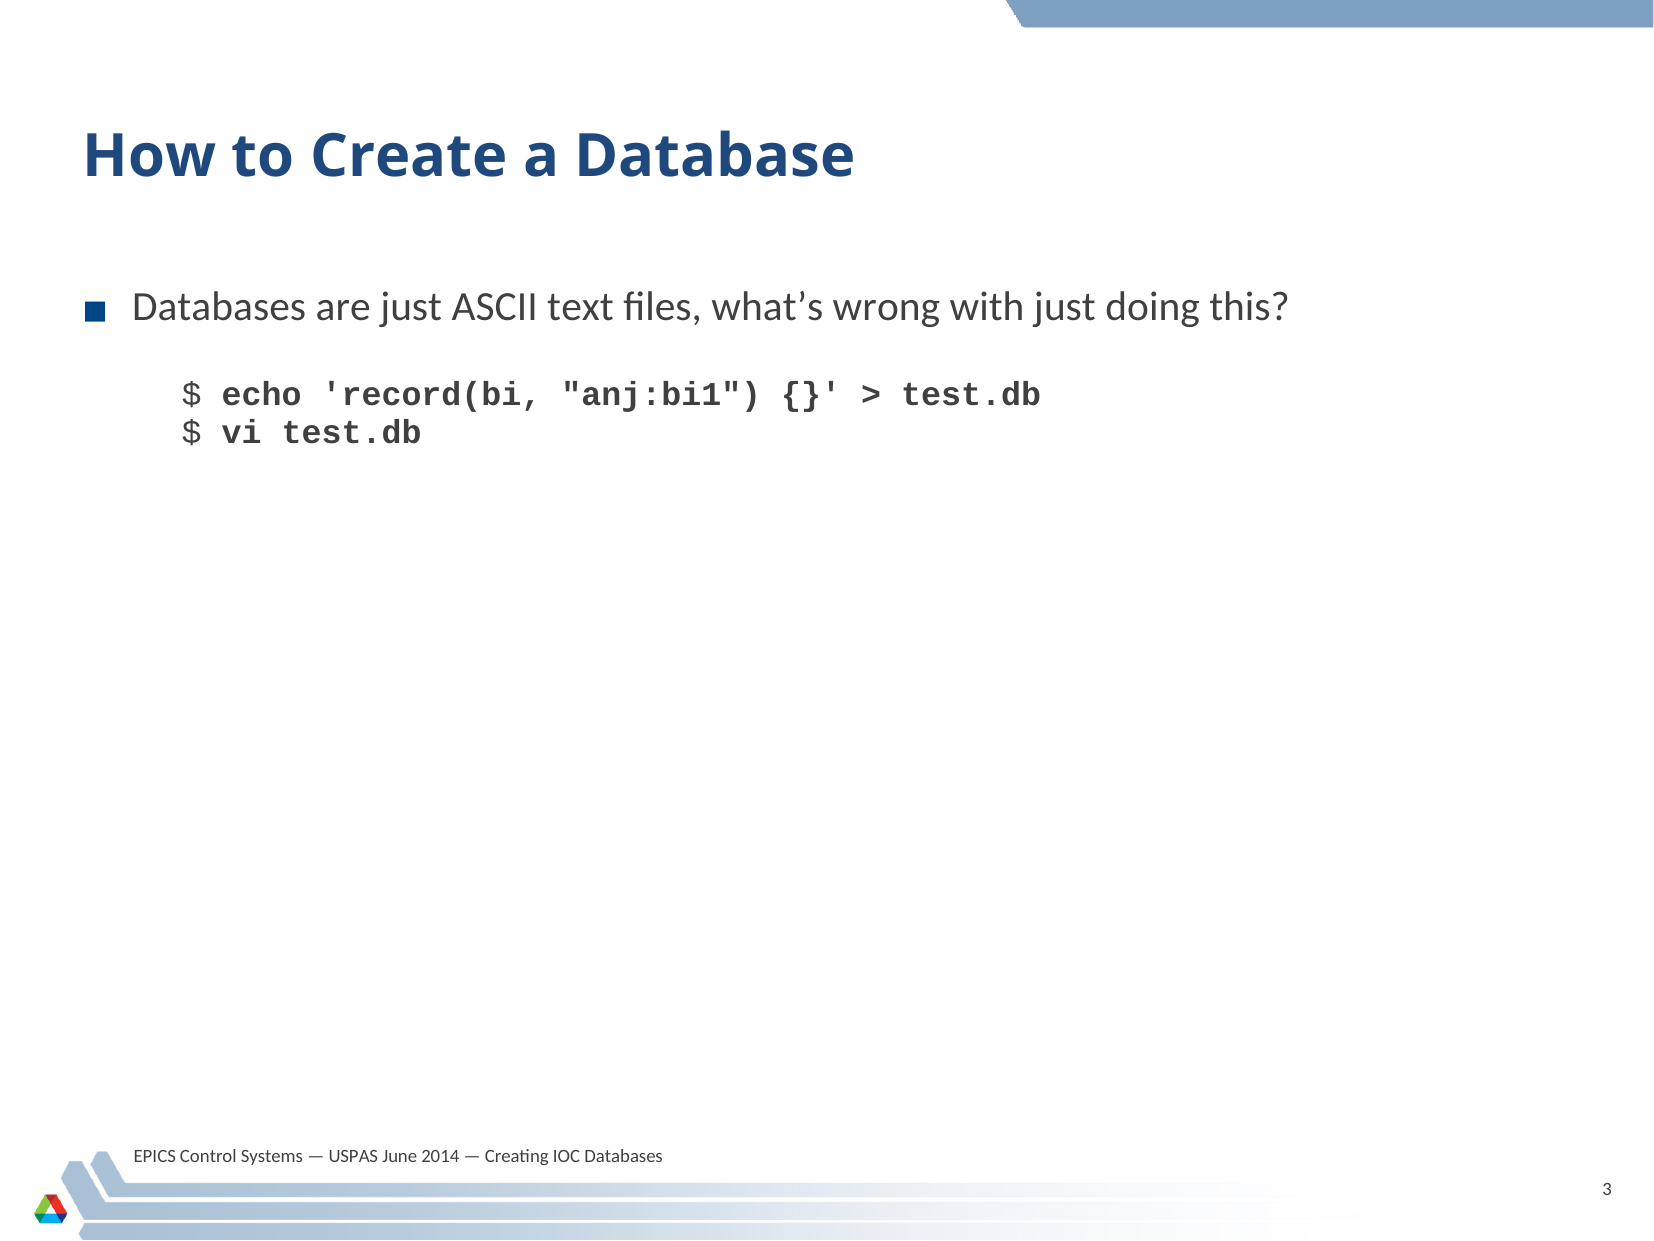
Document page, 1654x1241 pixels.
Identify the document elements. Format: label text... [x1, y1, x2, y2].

picture [0, 0, 1654, 29]
picture [0, 1143, 1654, 1240]
list Databases are just ASCII text files, what’s wrong with just doing this? $ echo 'record(bi, "anj:bi1") {}' > test.db $ vi test.db [82, 289, 1571, 1108]
title How to Create a Database [82, 49, 1571, 257]
